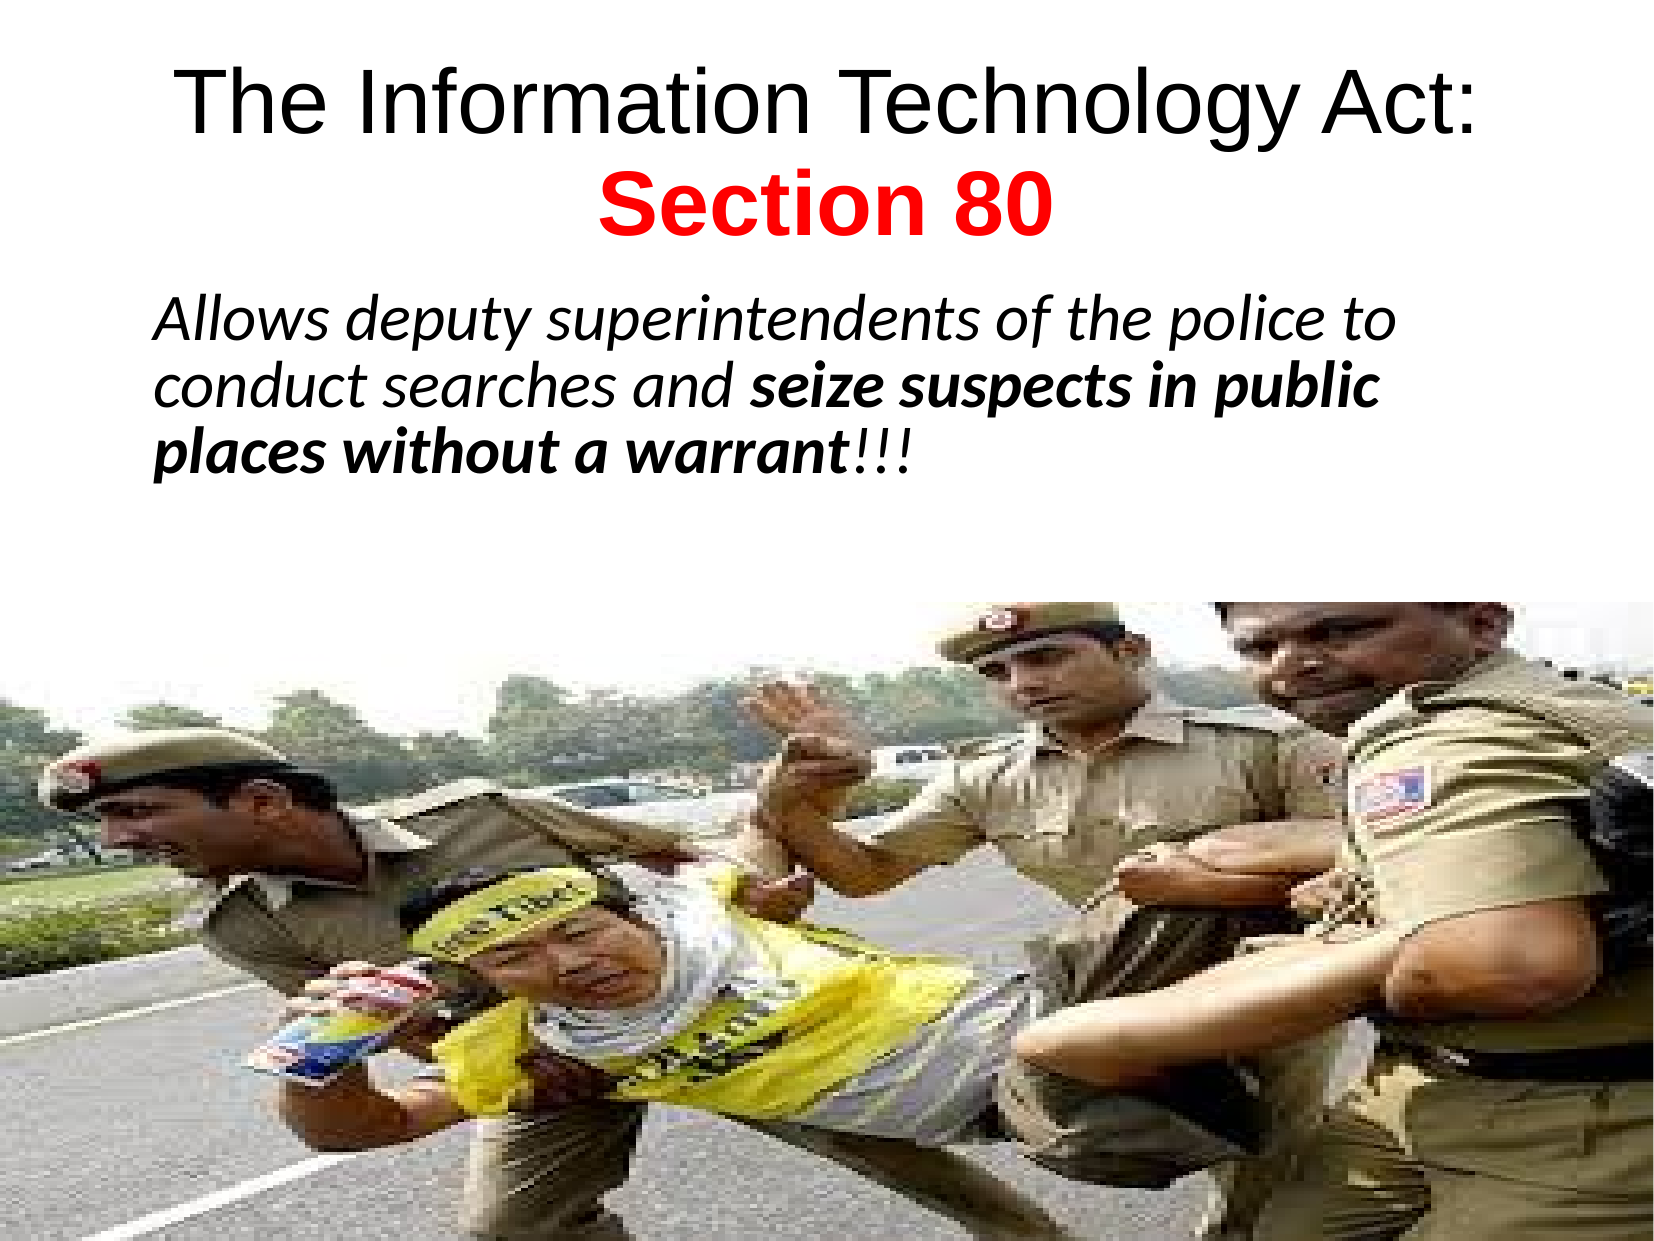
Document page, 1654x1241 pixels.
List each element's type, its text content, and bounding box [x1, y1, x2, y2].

picture [0, 602, 1654, 1241]
list Allows deputy superintendents of the police to conduct searches and seize suspects in public places without a warrant!!! [82, 290, 1538, 602]
title The Information Technology Act: Section 80 [82, 49, 1571, 257]
